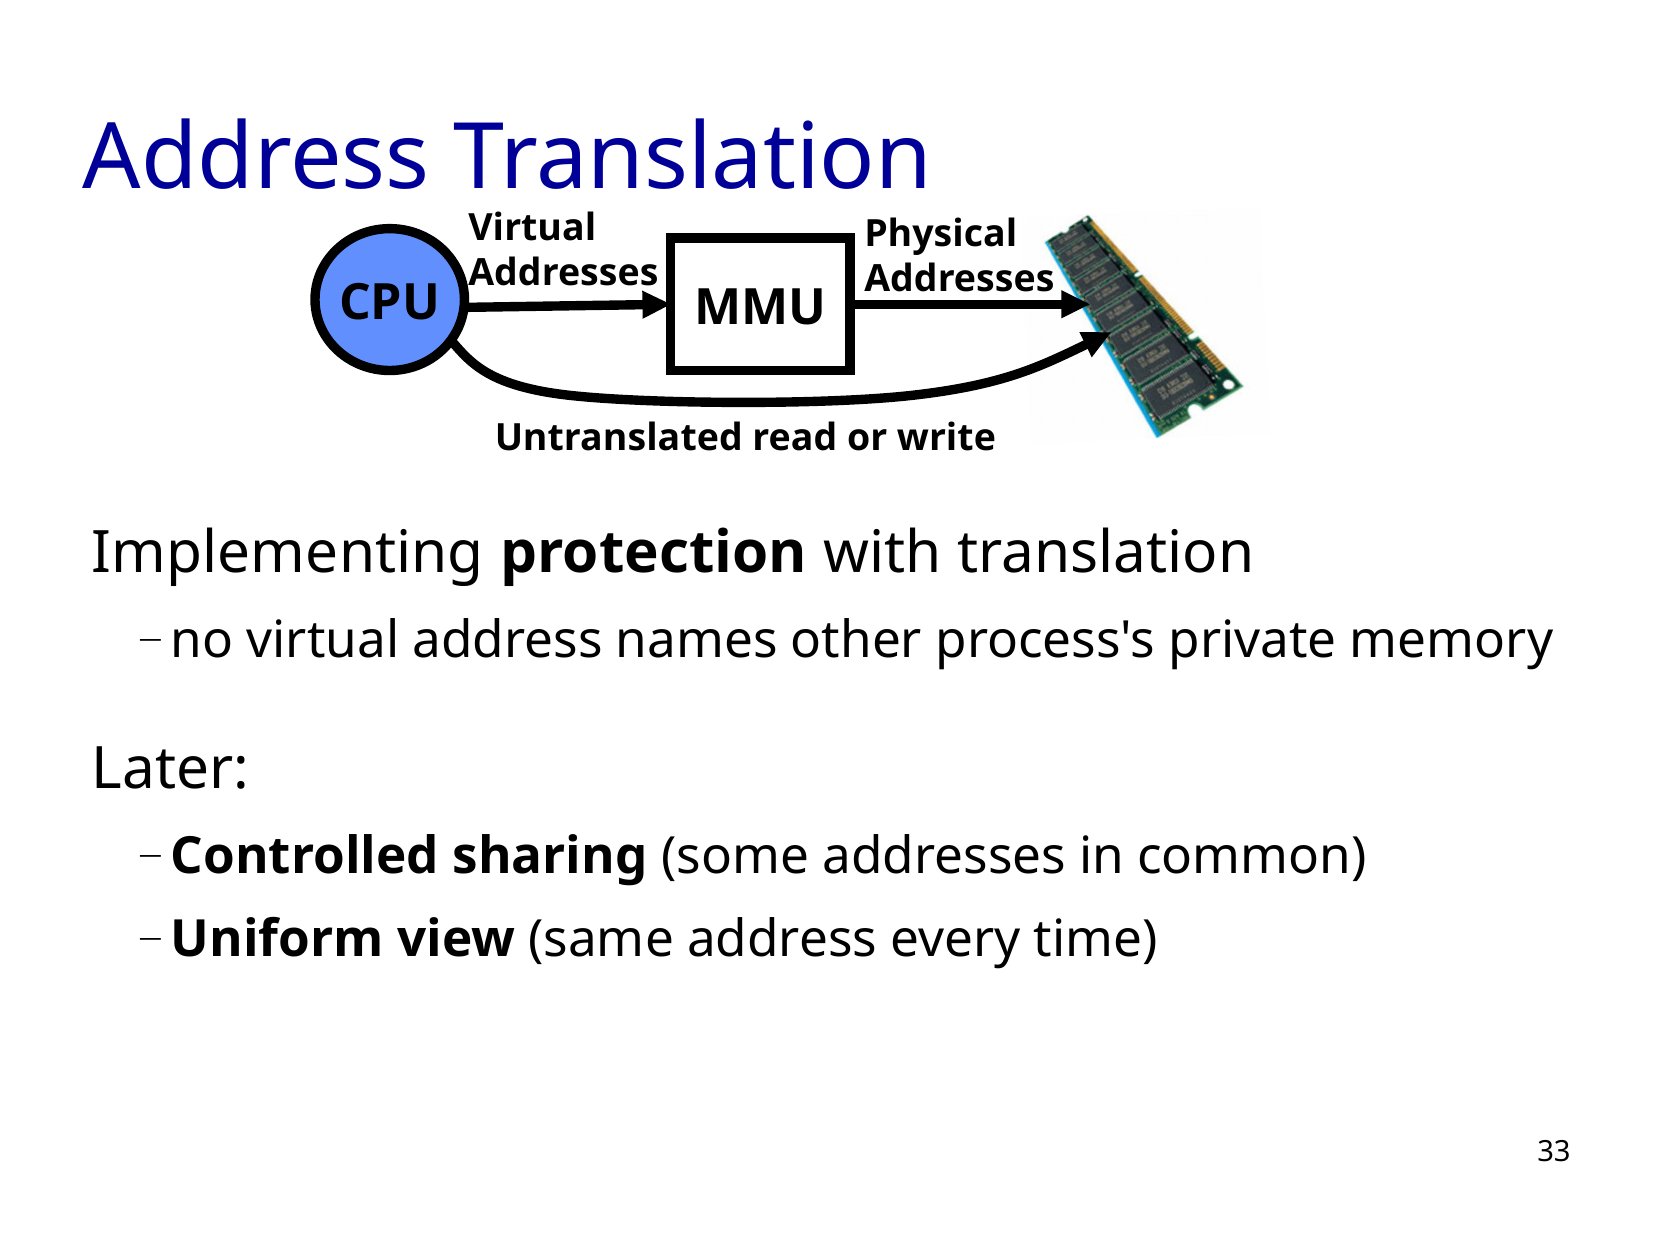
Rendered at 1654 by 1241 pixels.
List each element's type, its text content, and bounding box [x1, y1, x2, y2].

text_box CPU [315, 228, 465, 371]
text_box Physical Addresses [849, 201, 1071, 300]
title Address Translation [82, 49, 1571, 257]
text_box Virtual Addresses [453, 194, 675, 301]
picture [1024, 206, 1270, 444]
text_box Untranslated read or write [479, 405, 1012, 465]
list Implementing protection with translation no virtual address names other process's private memory Later: Controlled sharing (some addresses in common) Uniform view (same address every time) [60, 510, 1571, 1096]
text_box MMU [670, 238, 850, 371]
